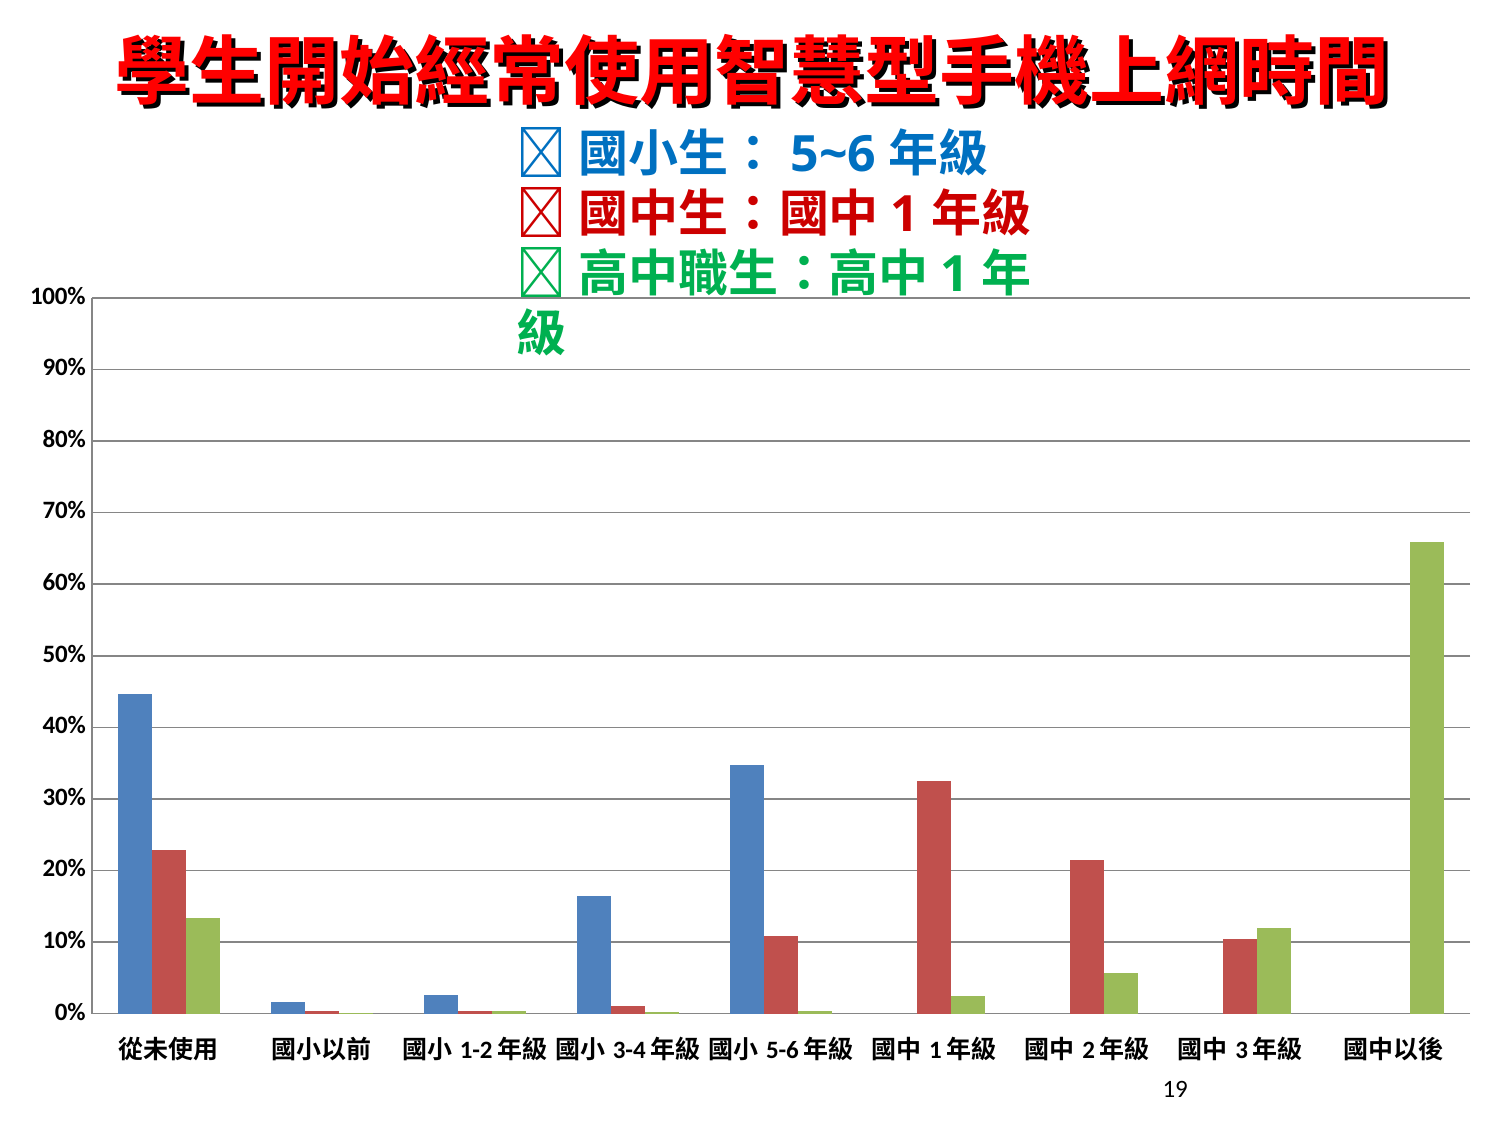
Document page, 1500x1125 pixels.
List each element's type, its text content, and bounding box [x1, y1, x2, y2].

text_box 19 [1147, 1065, 1498, 1125]
chart [0, 269, 1500, 1083]
title 學生開始經常使用智慧型手機上網時間 [76, 0, 1427, 138]
text_box 國小生：5~6年級 國中生：國中1年級 高中職生：高中1年級 [502, 114, 1057, 369]
